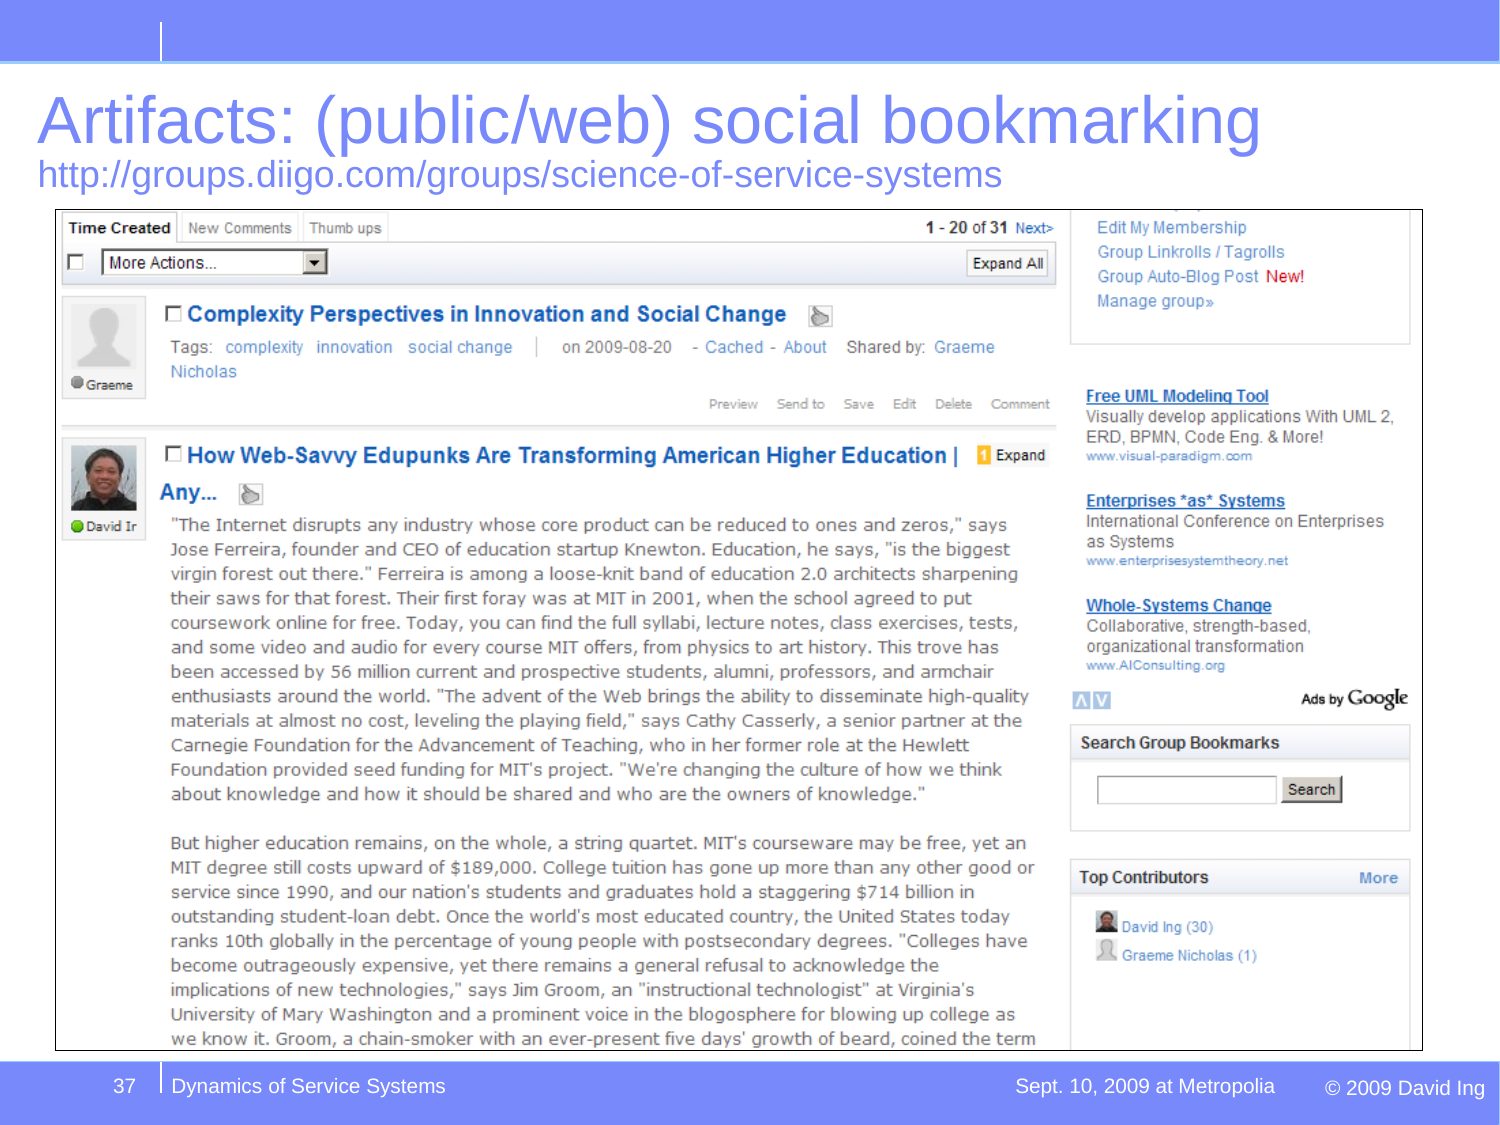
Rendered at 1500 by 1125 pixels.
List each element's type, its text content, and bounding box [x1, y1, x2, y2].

picture [55, 209, 1423, 1051]
title Artifacts: (public/web) social bookmarking http://groups.diigo.com/groups/science-of-service-systems [37, 89, 1463, 205]
